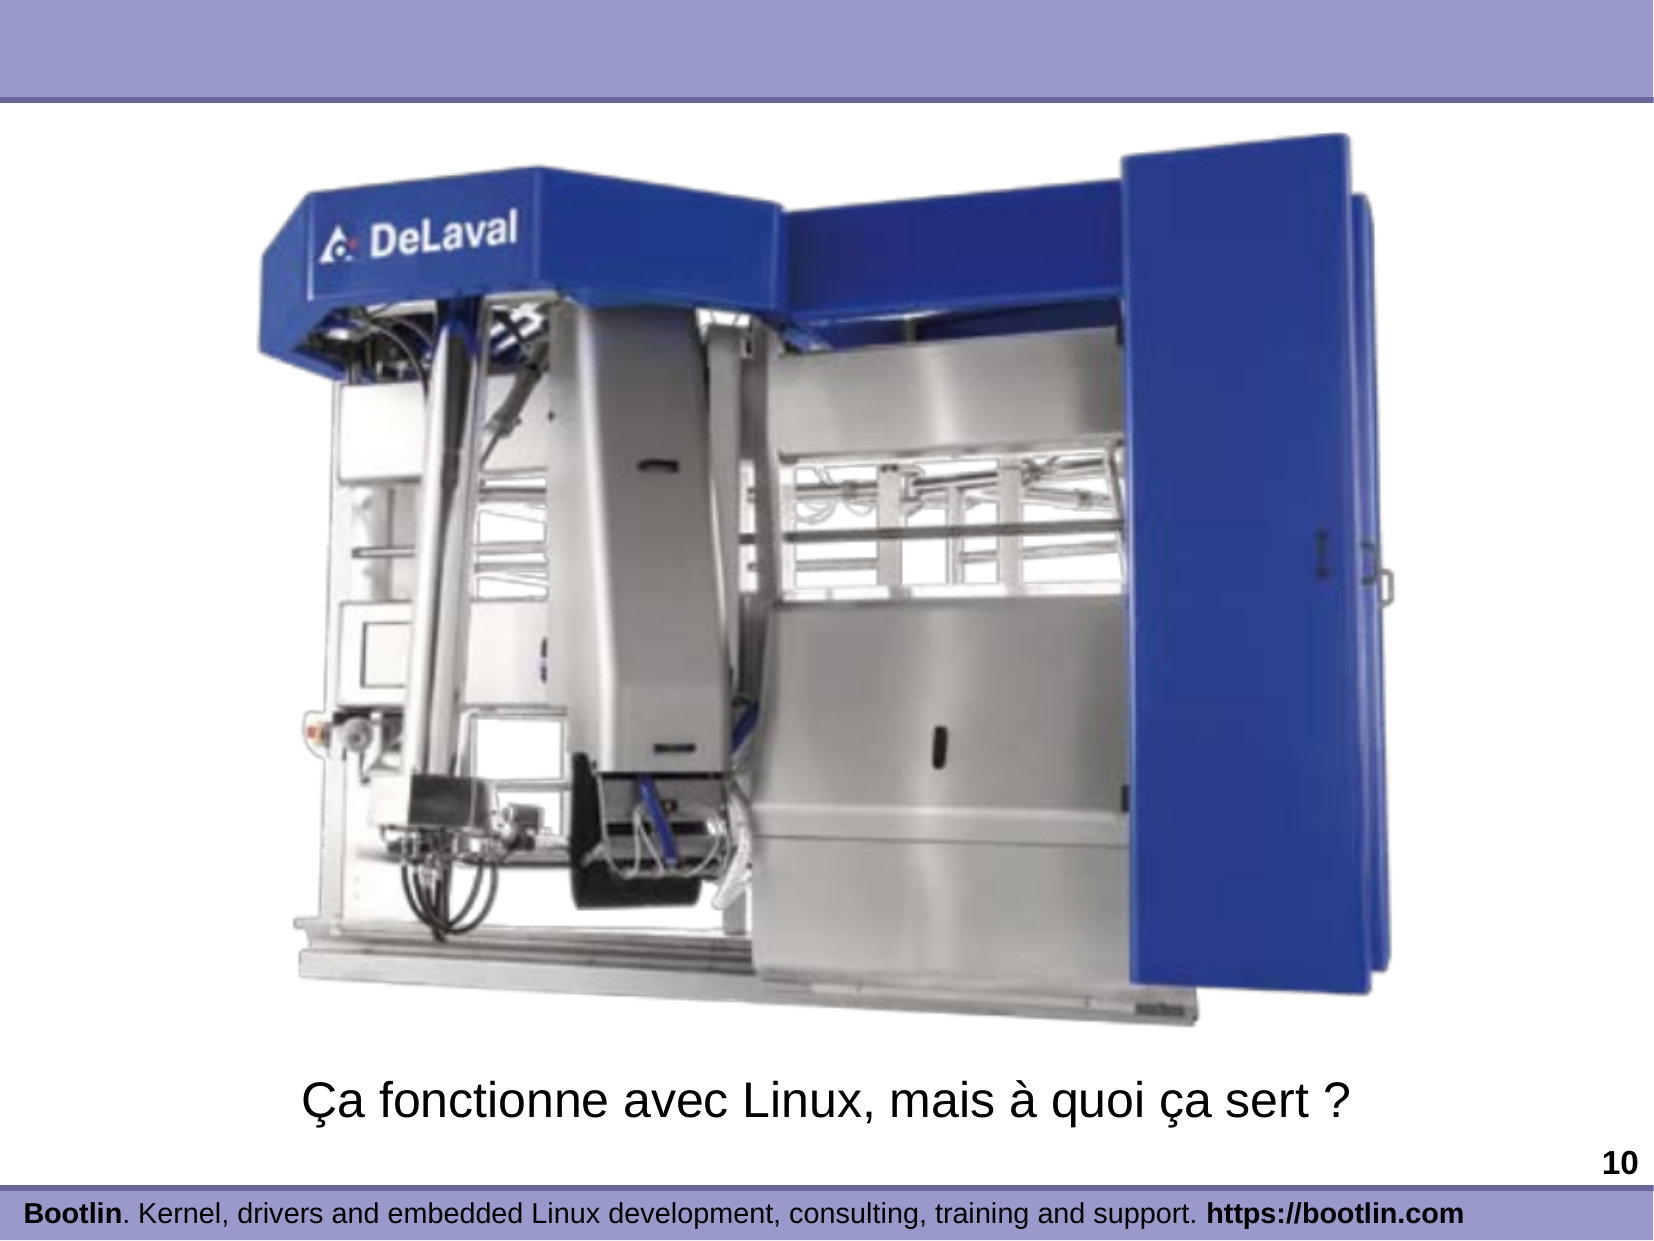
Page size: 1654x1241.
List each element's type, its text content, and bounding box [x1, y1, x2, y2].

picture [192, 132, 1419, 1037]
text_box Ça fonctionne avec Linux, mais à quoi ça sert ? [0, 1072, 1654, 1135]
